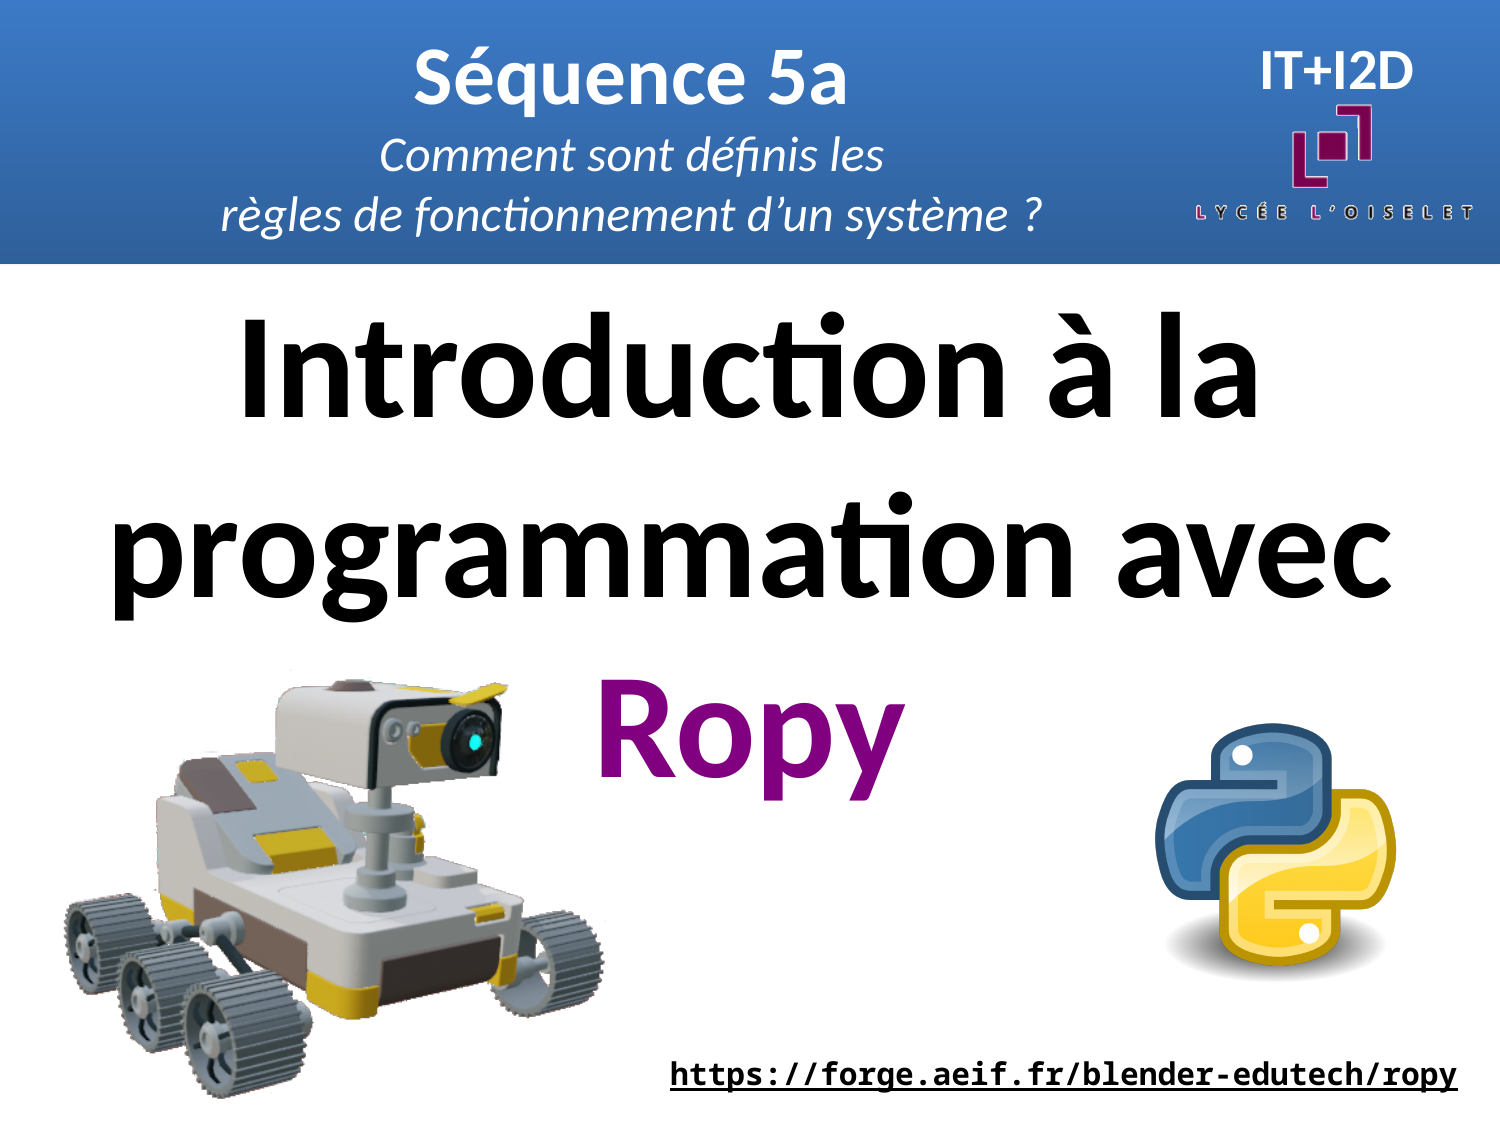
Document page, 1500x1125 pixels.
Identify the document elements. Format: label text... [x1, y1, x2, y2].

text_box Introduction à la programmation avec Ropy [0, 264, 1500, 548]
title Séquence 5a Comment sont définis les règles de fonctionnement d’un système ? [0, 0, 1500, 264]
picture [48, 665, 615, 1120]
text_box https://forge.aeif.fr/blender-edutech/ropy [595, 1050, 1473, 1097]
picture [1139, 717, 1412, 989]
text_box IT+I2D [1226, 23, 1448, 101]
picture [1193, 101, 1476, 225]
